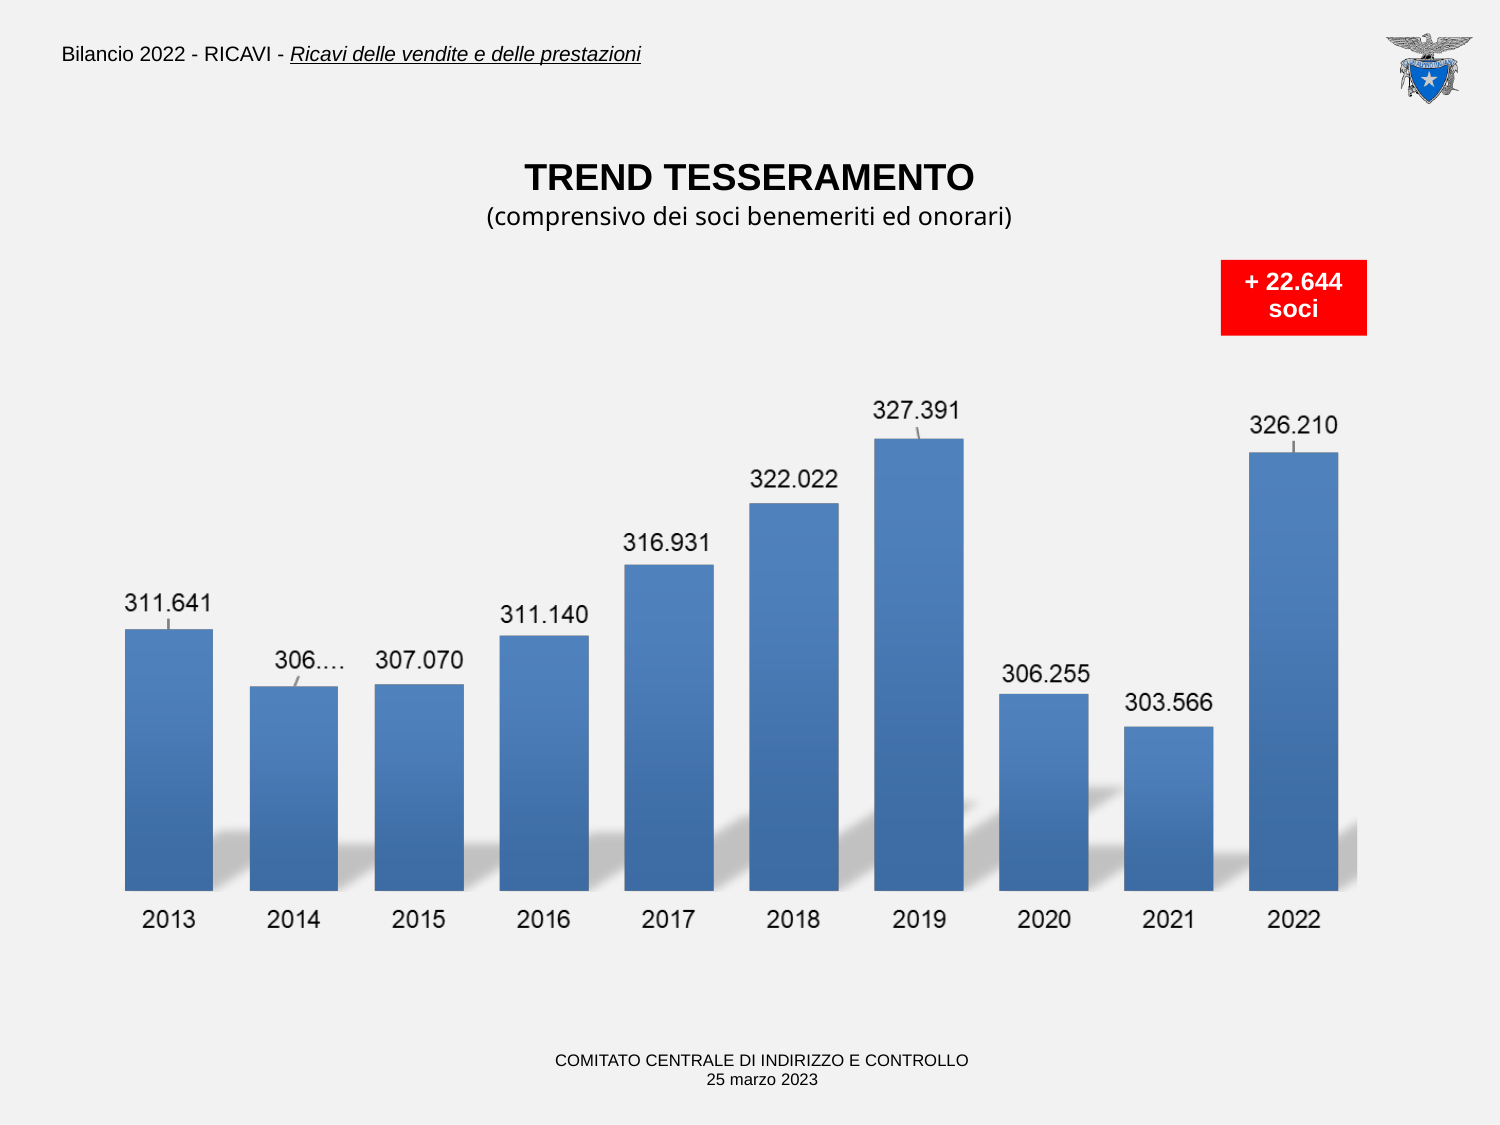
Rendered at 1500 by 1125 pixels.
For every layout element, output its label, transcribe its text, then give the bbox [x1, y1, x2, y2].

picture [1382, 29, 1477, 112]
text_box COMITATO CENTRALE DI INDIRIZZO E CONTROLLO 25 marzo 2023 [278, 1044, 1247, 1100]
text_box Bilancio 2022 - RICAVI - Ricavi delle vendite e delle prestazioni [46, 35, 715, 76]
text_box TREND TESSERAMENTO (comprensivo dei soci benemeriti ed onorari) [247, 148, 1253, 241]
picture [88, 388, 1425, 929]
text_box + 22.644 soci [1220, 259, 1367, 336]
